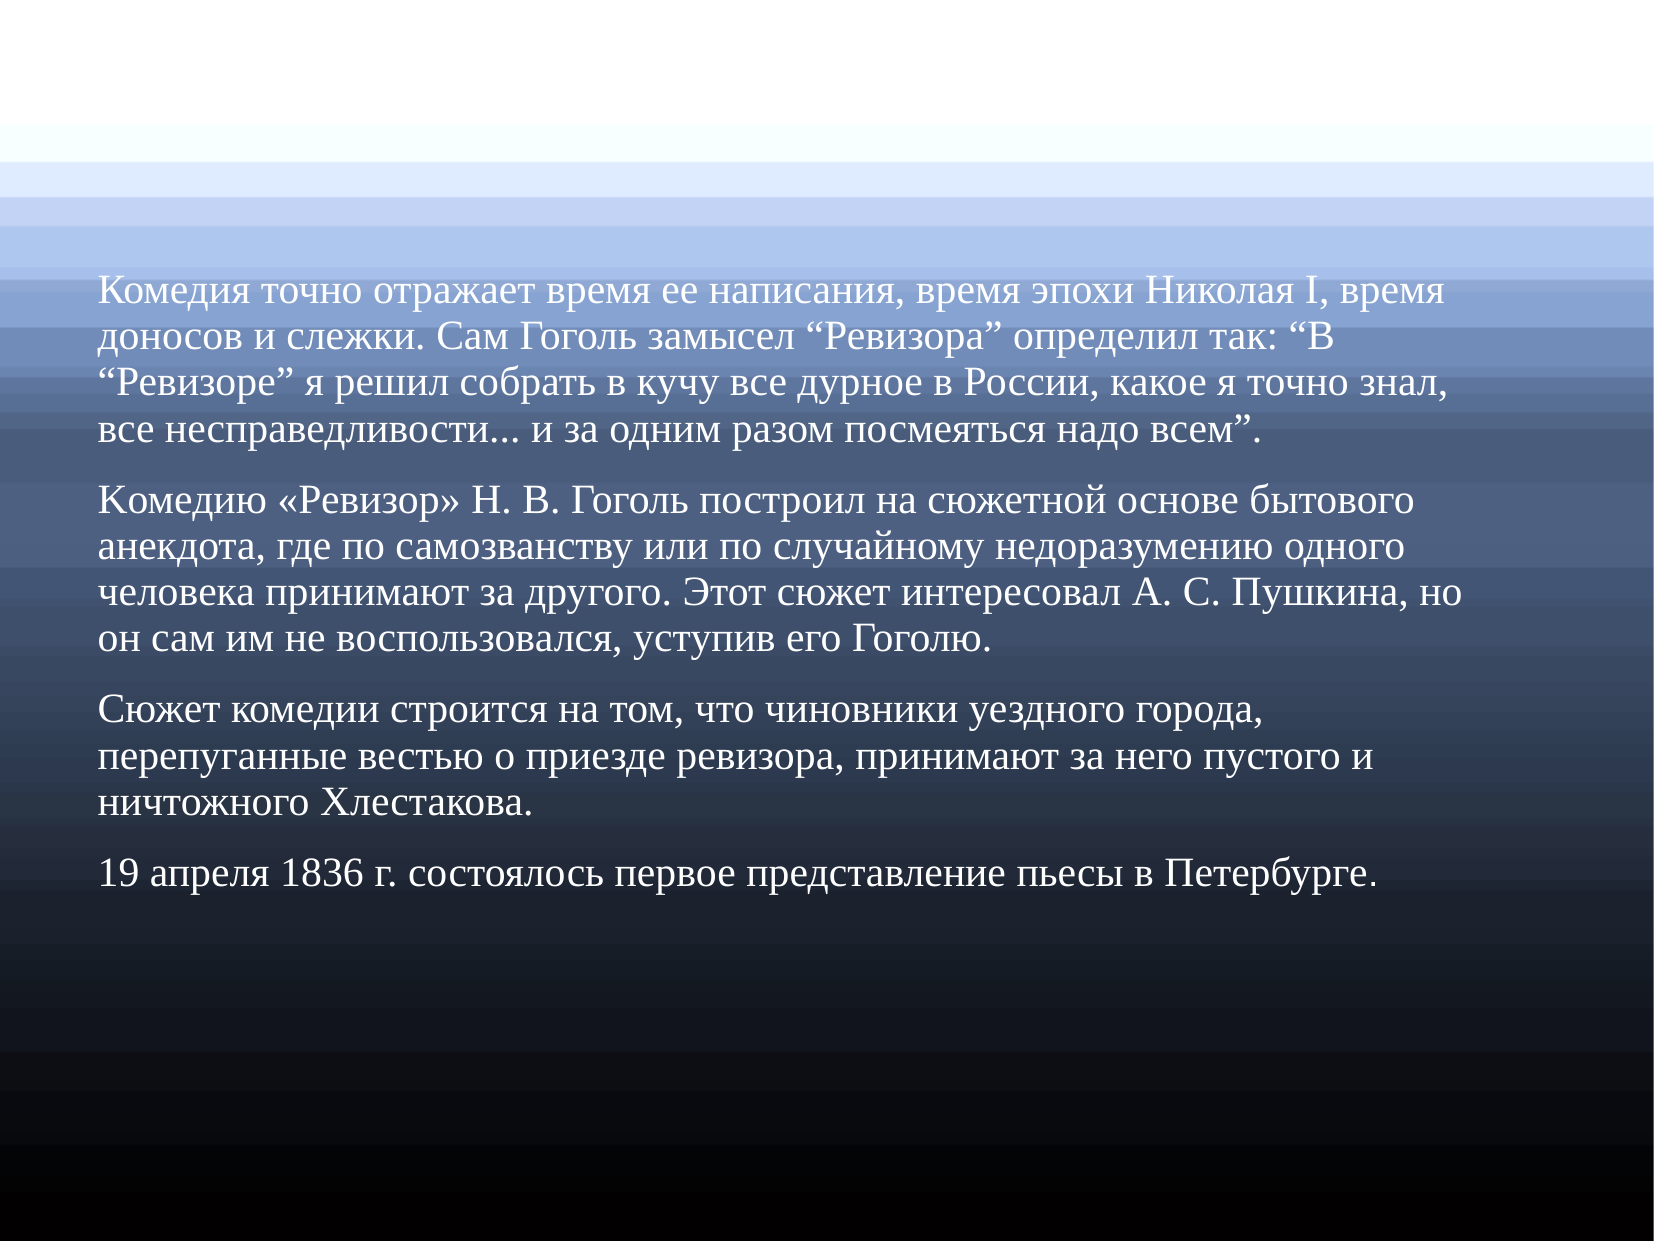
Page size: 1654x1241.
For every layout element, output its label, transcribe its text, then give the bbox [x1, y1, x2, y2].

text_box Комедия точно отражает время ее написания, время эпохи Николая I, время доносов и слежки. Сам Гоголь замысел “Ревизора” определил так: “В “Ревизоре” я решил собрать в кучу все дурное в России, какое я точно знал, все несправедливости... и за одним разом посмеяться надо всем”. Kомедию «Ревизор» Н. В. Гоголь построил на сюжетной основе бытового анекдота, где по самозванству или по случайному недоразумению одного человека принимают за другого. Этот сюжет интересовал А. С. Пушкина, но он сам им не воспользовался, уступив его Гоголю. Cюжет комедии строится на том, что чиновники уездного городa, перепуганные вестью о приезде ревизора, принимают за него пустого и ничтожного Хлестакова. 19 апреля 1836 г. состоялось первое представление пьесы в Петербурге. [82, 258, 1524, 960]
text_box [106, 377, 1583, 1063]
